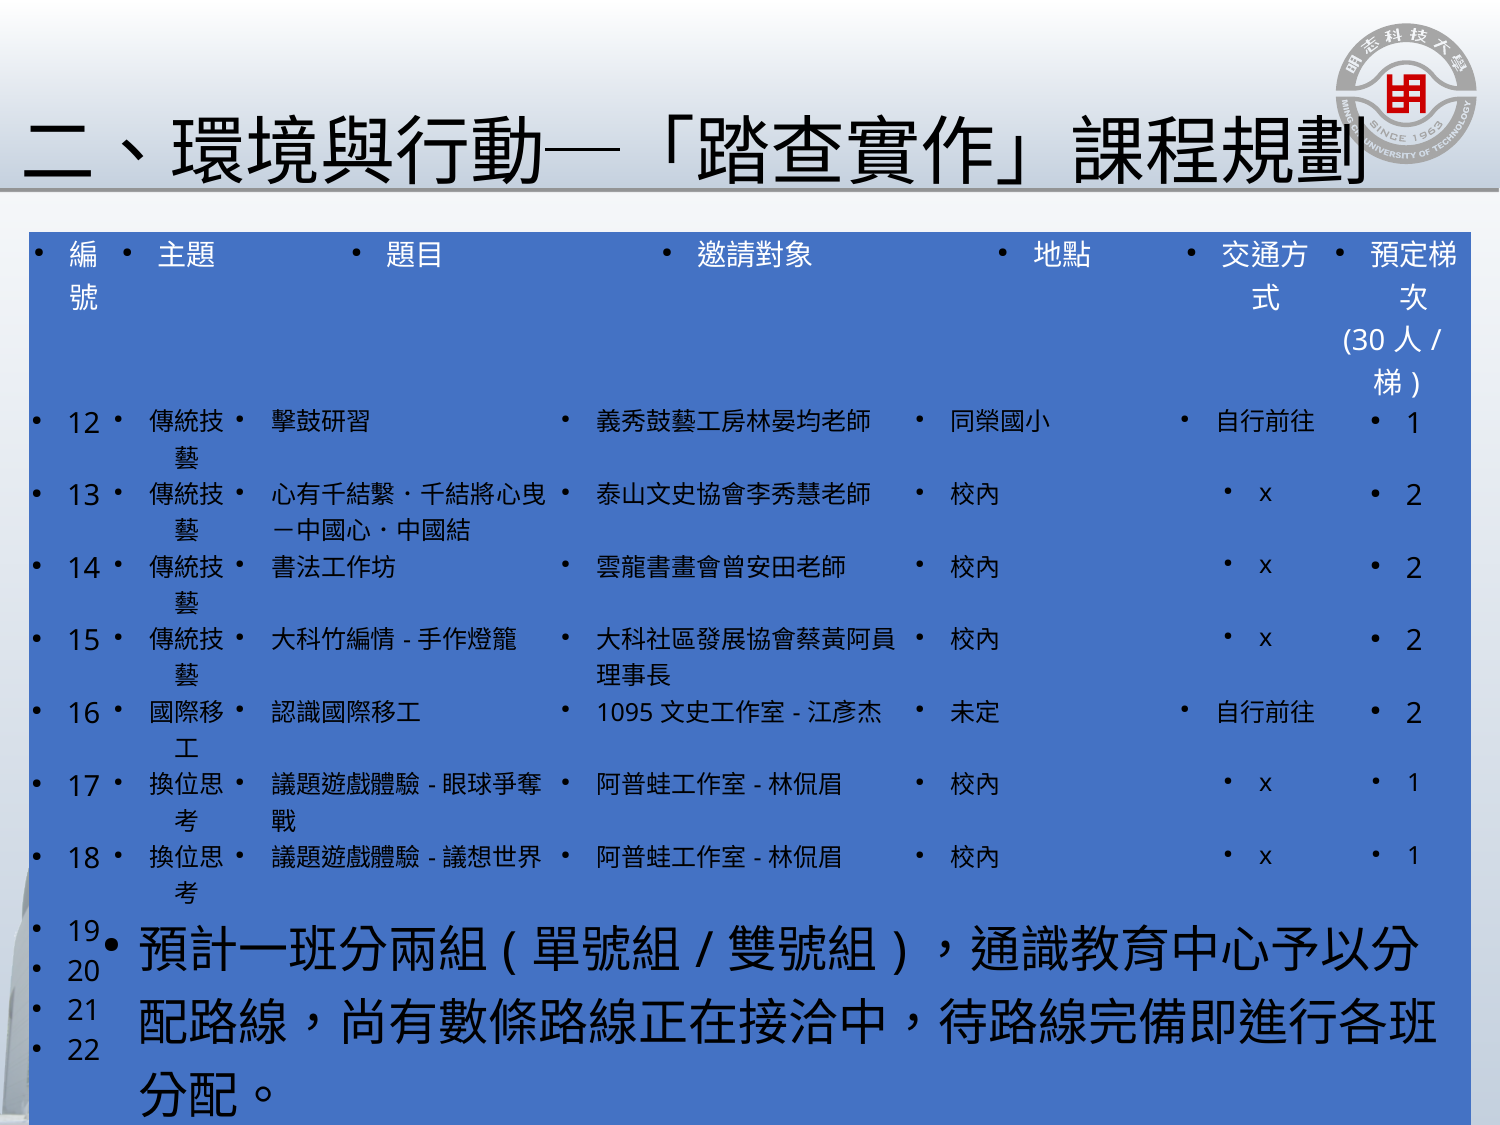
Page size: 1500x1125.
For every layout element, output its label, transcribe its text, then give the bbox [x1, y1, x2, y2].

table_cell 13 [29, 474, 103, 547]
table_cell x [1174, 547, 1322, 620]
table_cell x [1174, 837, 1322, 910]
table_cell 19 [29, 910, 103, 950]
table_header 預定梯次 (30人/梯) [1322, 243, 1471, 402]
table_cell 未定 [915, 692, 1174, 765]
table_cell 12 [29, 402, 103, 474]
table_cell 校內 [915, 547, 1174, 620]
table_cell 擊鼓研習 [236, 402, 561, 474]
table_header 編號 [73, 243, 81, 256]
table_cell 同榮國小 [915, 402, 1174, 474]
table_cell 2 [1322, 692, 1471, 765]
table_cell 傳統技藝 [103, 402, 236, 474]
table_cell 傳統技藝 [103, 620, 236, 692]
table_cell 1 [1322, 402, 1471, 474]
table_header 交通方式 [1174, 243, 1322, 402]
table_cell 義秀鼓藝工房林晏均老師 [561, 402, 915, 474]
table_cell 18 [29, 837, 103, 910]
table_header 題目 [422, 258, 437, 263]
table_cell 17 [29, 765, 103, 837]
table_cell x [1174, 474, 1322, 547]
table_cell 校內 [915, 620, 1174, 692]
table_cell 換位思考 [103, 837, 236, 910]
table_cell 換位思考 [103, 765, 236, 837]
table_cell 心有千結繫．千結將心曳－中國心．中國結 [236, 474, 561, 547]
table_header 題目 [422, 251, 437, 256]
table_cell 國際移工 [103, 692, 236, 765]
table_header 題目 [236, 243, 561, 402]
table_cell 2 [1322, 620, 1471, 692]
table_cell 21 [29, 990, 103, 1029]
table_header 題目 [422, 244, 437, 249]
table_cell 校內 [915, 474, 1174, 547]
table_cell x [1174, 765, 1322, 837]
table_cell 自行前往 [1174, 692, 1322, 765]
table_cell 1095文史工作室-江彥杰 [561, 692, 915, 765]
table_cell x [1174, 620, 1322, 692]
table_cell 校內 [915, 837, 1174, 910]
table_cell 大科社區發展協會蔡黃阿員理事長 [561, 620, 915, 692]
table_cell 2 [1322, 474, 1471, 547]
table_header 主題 [103, 243, 236, 402]
table_cell 1 [1322, 837, 1471, 910]
table_header 邀請對象 [561, 243, 915, 402]
table_header 地點 [1079, 256, 1087, 264]
table_cell 雲龍書畫會曾安田老師 [561, 547, 915, 620]
table_header 地點 [915, 243, 1174, 402]
table_cell 22 [29, 1029, 103, 1125]
table_cell 預計一班分兩組(單號組/雙號組)，通識教育中心予以分配路線，尚有數條路線正在接洽中，待路線完備即進行各班分配。 [103, 910, 1471, 1125]
text_box 二、環境與行動─「踏查實作」課程規劃 [5, 54, 1500, 243]
table_cell 20 [29, 950, 103, 990]
table_header 編號 [29, 243, 103, 402]
table_header 邀請對象 [710, 248, 721, 262]
table_cell 議題遊戲體驗-眼球爭奪戰 [236, 765, 561, 837]
table_cell 書法工作坊 [236, 547, 561, 620]
table_cell 1 [1322, 765, 1471, 837]
table_cell 傳統技藝 [103, 547, 236, 620]
table_cell 14 [29, 547, 103, 620]
table_cell 15 [29, 620, 103, 692]
table_cell 傳統技藝 [103, 474, 236, 547]
table_cell 認識國際移工 [236, 692, 561, 765]
table_cell 議題遊戲體驗-議想世界 [236, 837, 561, 910]
table_cell 校內 [915, 765, 1174, 837]
table_cell 大科竹編情-手作燈籠 [236, 620, 561, 692]
table_cell 阿普蛙工作室-林侃眉 [561, 837, 915, 910]
table_cell 16 [29, 692, 103, 765]
table_cell 自行前往 [1174, 402, 1322, 474]
table_cell 阿普蛙工作室-林侃眉 [561, 765, 915, 837]
table_cell 泰山文史協會李秀慧老師 [561, 474, 915, 547]
table_cell 2 [1322, 547, 1471, 620]
